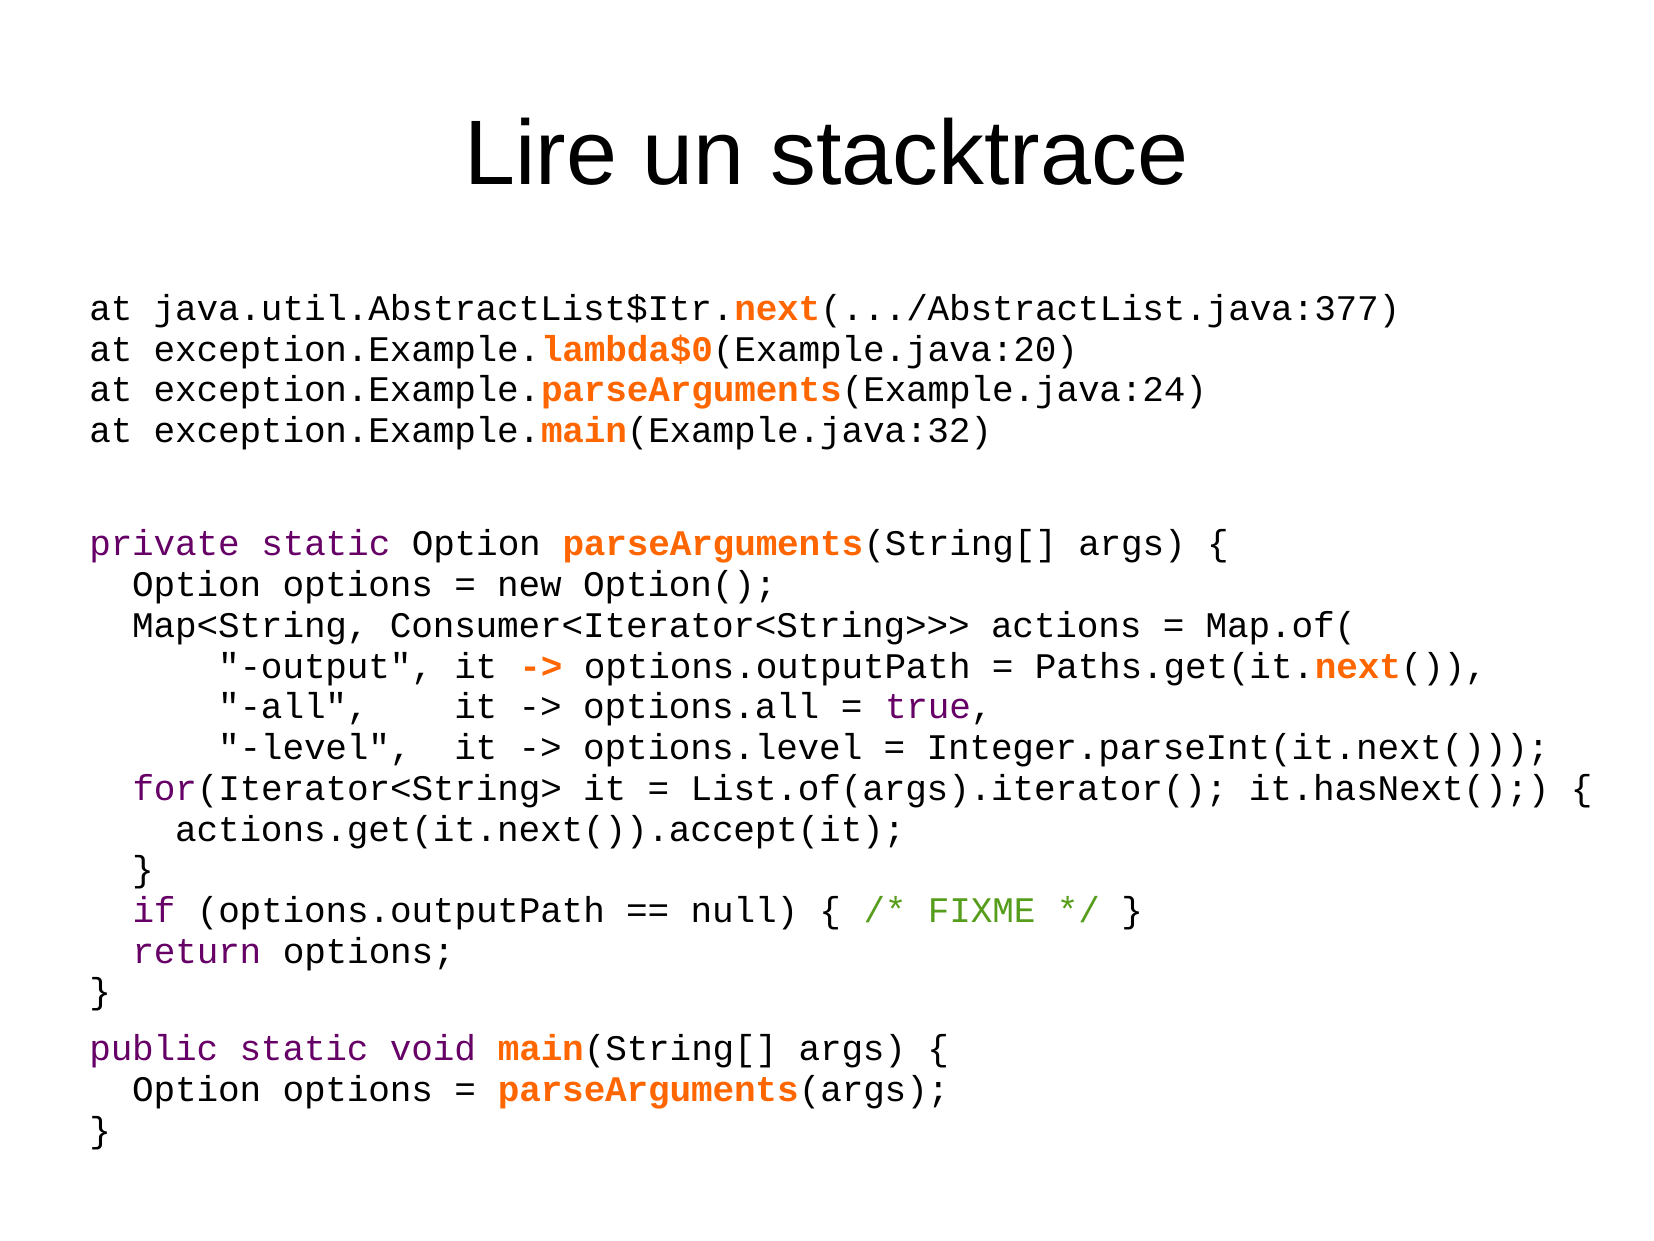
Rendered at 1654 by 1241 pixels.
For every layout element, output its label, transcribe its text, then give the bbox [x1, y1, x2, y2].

title Lire un stacktrace [82, 49, 1571, 257]
list at java.util.AbstractList$Itr.next(.../AbstractList.java:377) at exception.Example.lambda$0(Example.java:20) at exception.Example.parseArguments(Example.java:24) at exception.Example.main(Example.java:32) private static Option parseArguments(String[] args) { Option options = new Option(); Map<String, Consumer<Iterator<String>>> actions = Map.of( "-output", it -> options.outputPath = Paths.get(it.next()), "-all", it -> options.all = true, "-level", it -> options.level = Integer.parseInt(it.next())); for(Iterator<String> it = List.of(args).iterator(); it.hasNext();) { actions.get(it.next()).accept(it); } if (options.outputPath == null) { /* FIXME */ } return options; } public static void main(String[] args) { Option options = parseArguments(args); } [51, 290, 1603, 1201]
